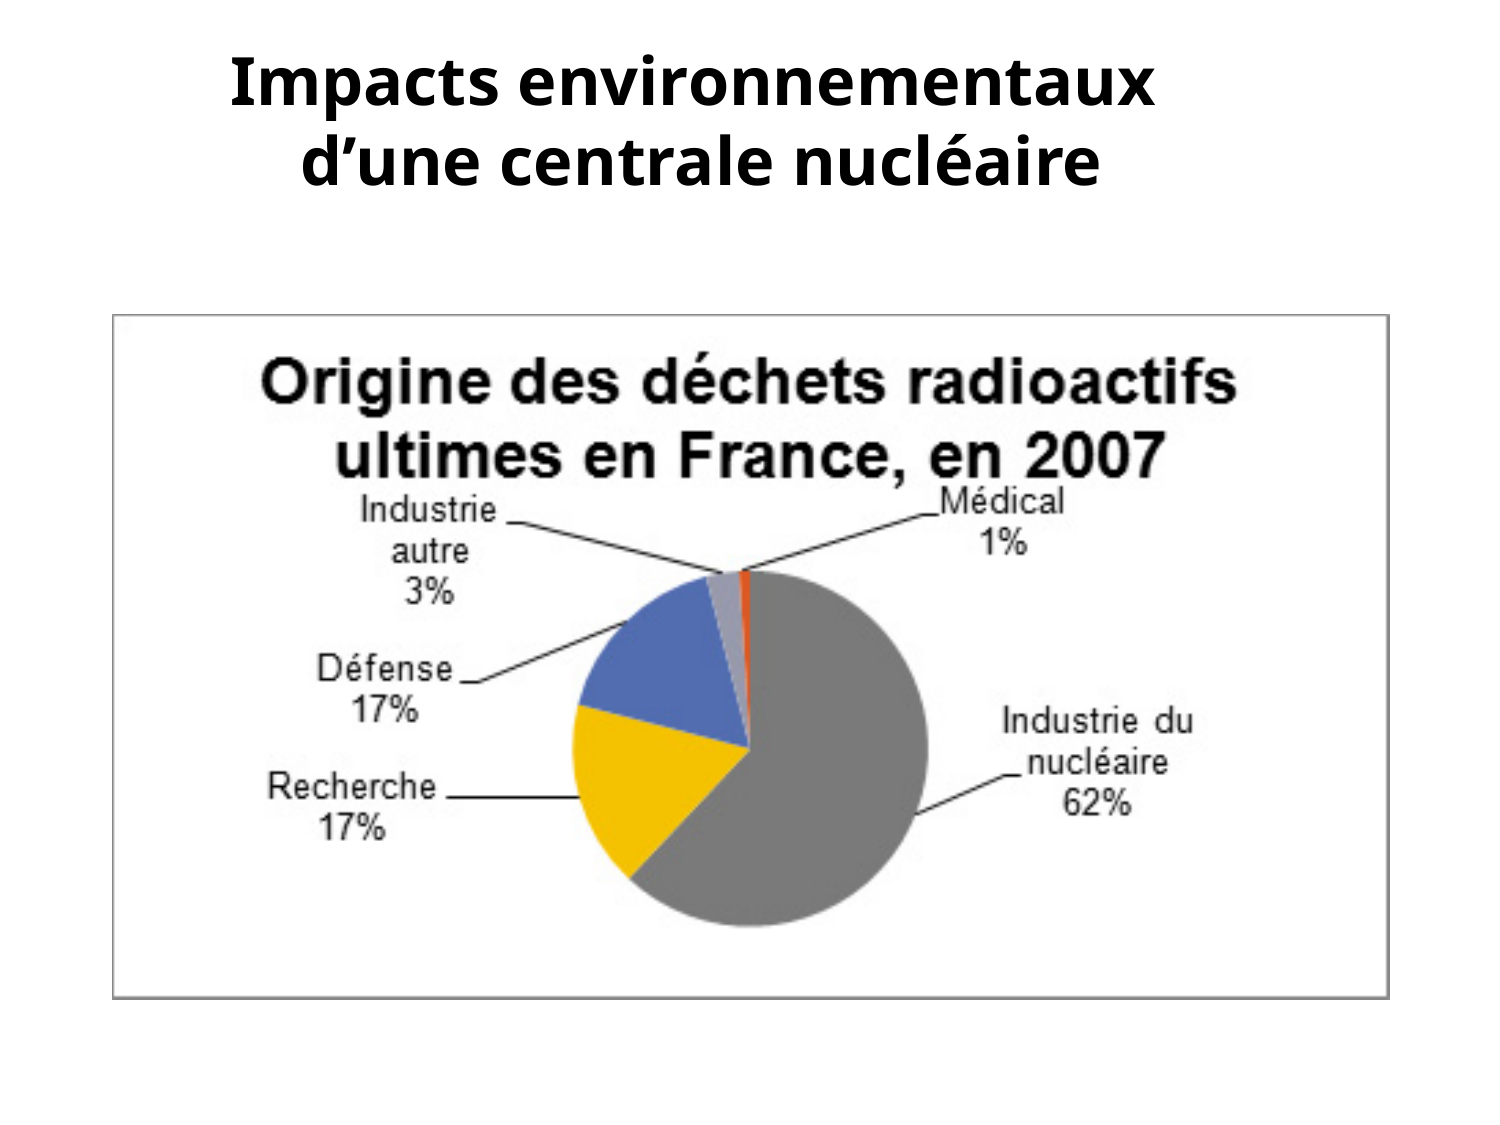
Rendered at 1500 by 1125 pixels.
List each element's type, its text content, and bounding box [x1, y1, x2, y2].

picture [112, 314, 1390, 1000]
text_box Impacts environnementaux d’une centrale nucléaire [215, 30, 1429, 272]
